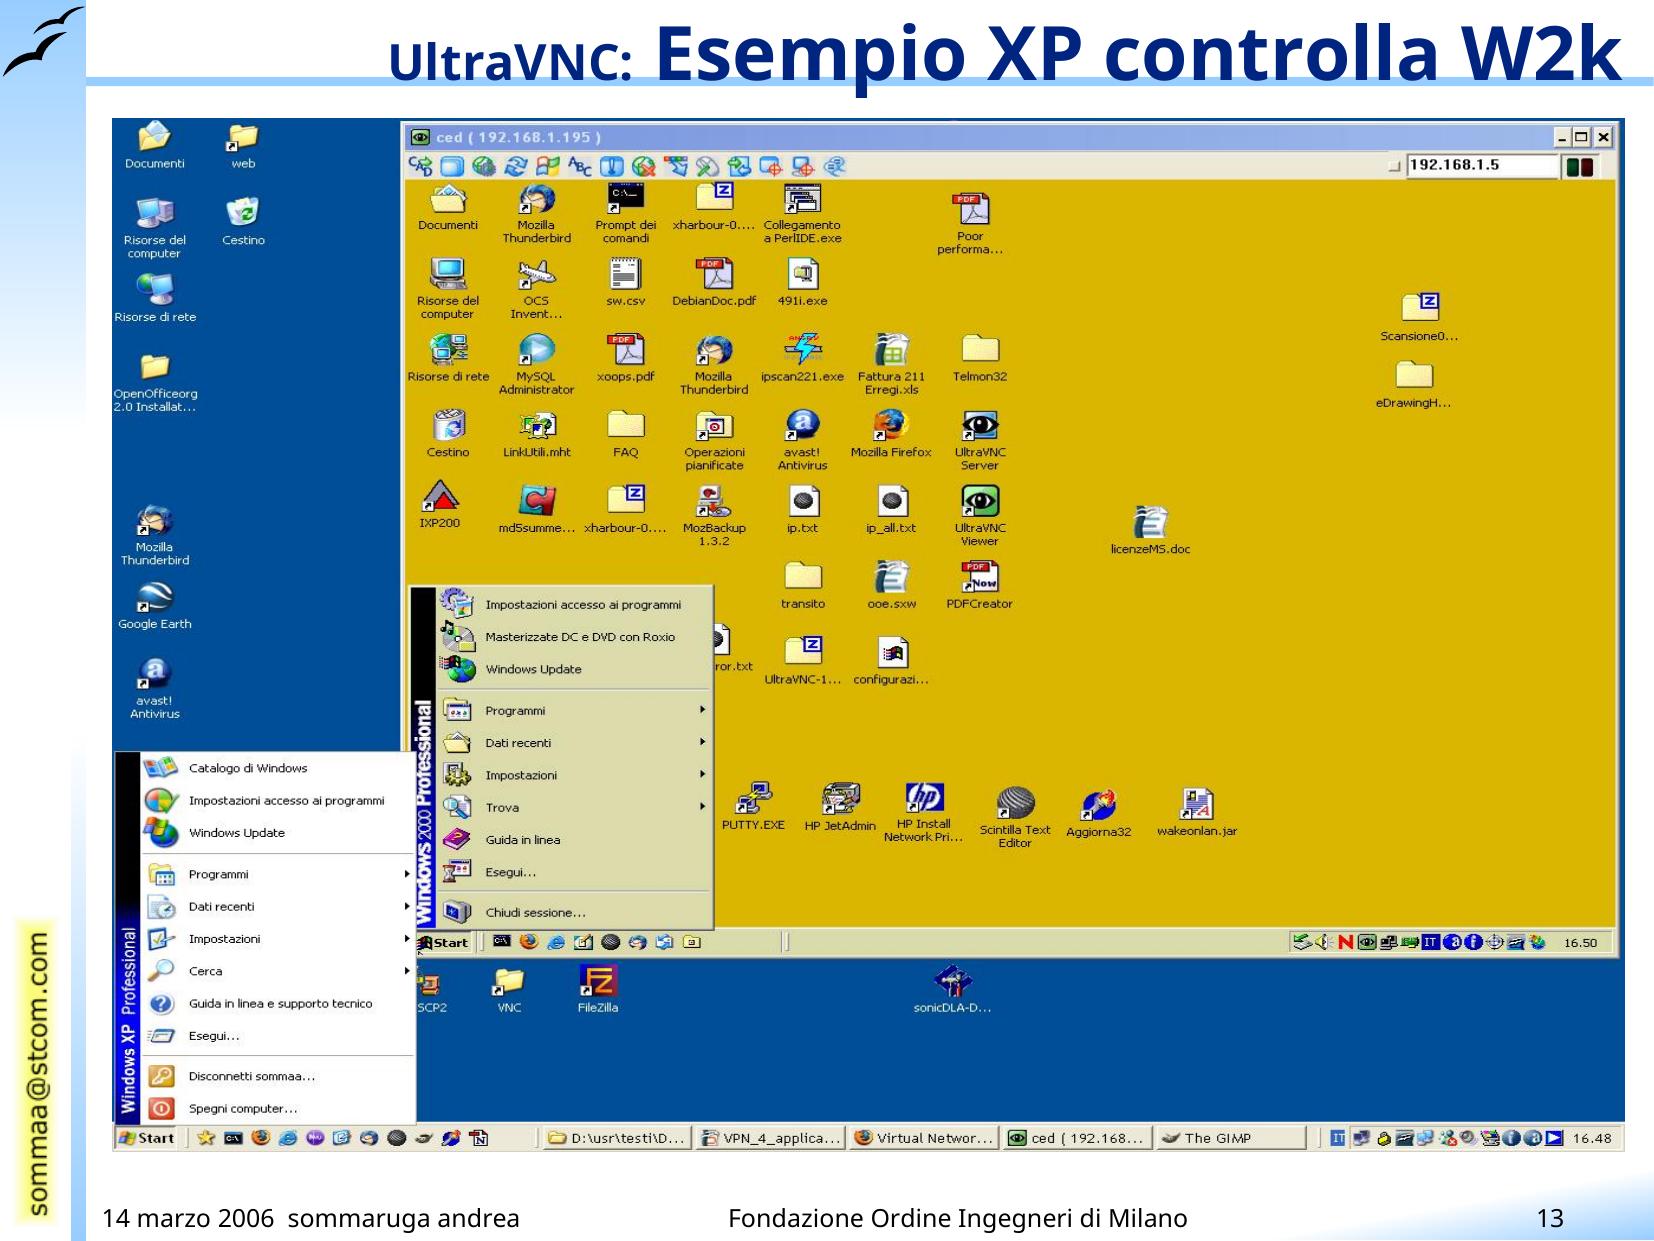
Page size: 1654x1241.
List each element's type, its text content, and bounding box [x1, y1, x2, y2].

title UltraVNC: Esempio XP controlla W2k [88, 0, 1654, 104]
picture [12, 915, 60, 1228]
picture [112, 118, 1625, 1152]
